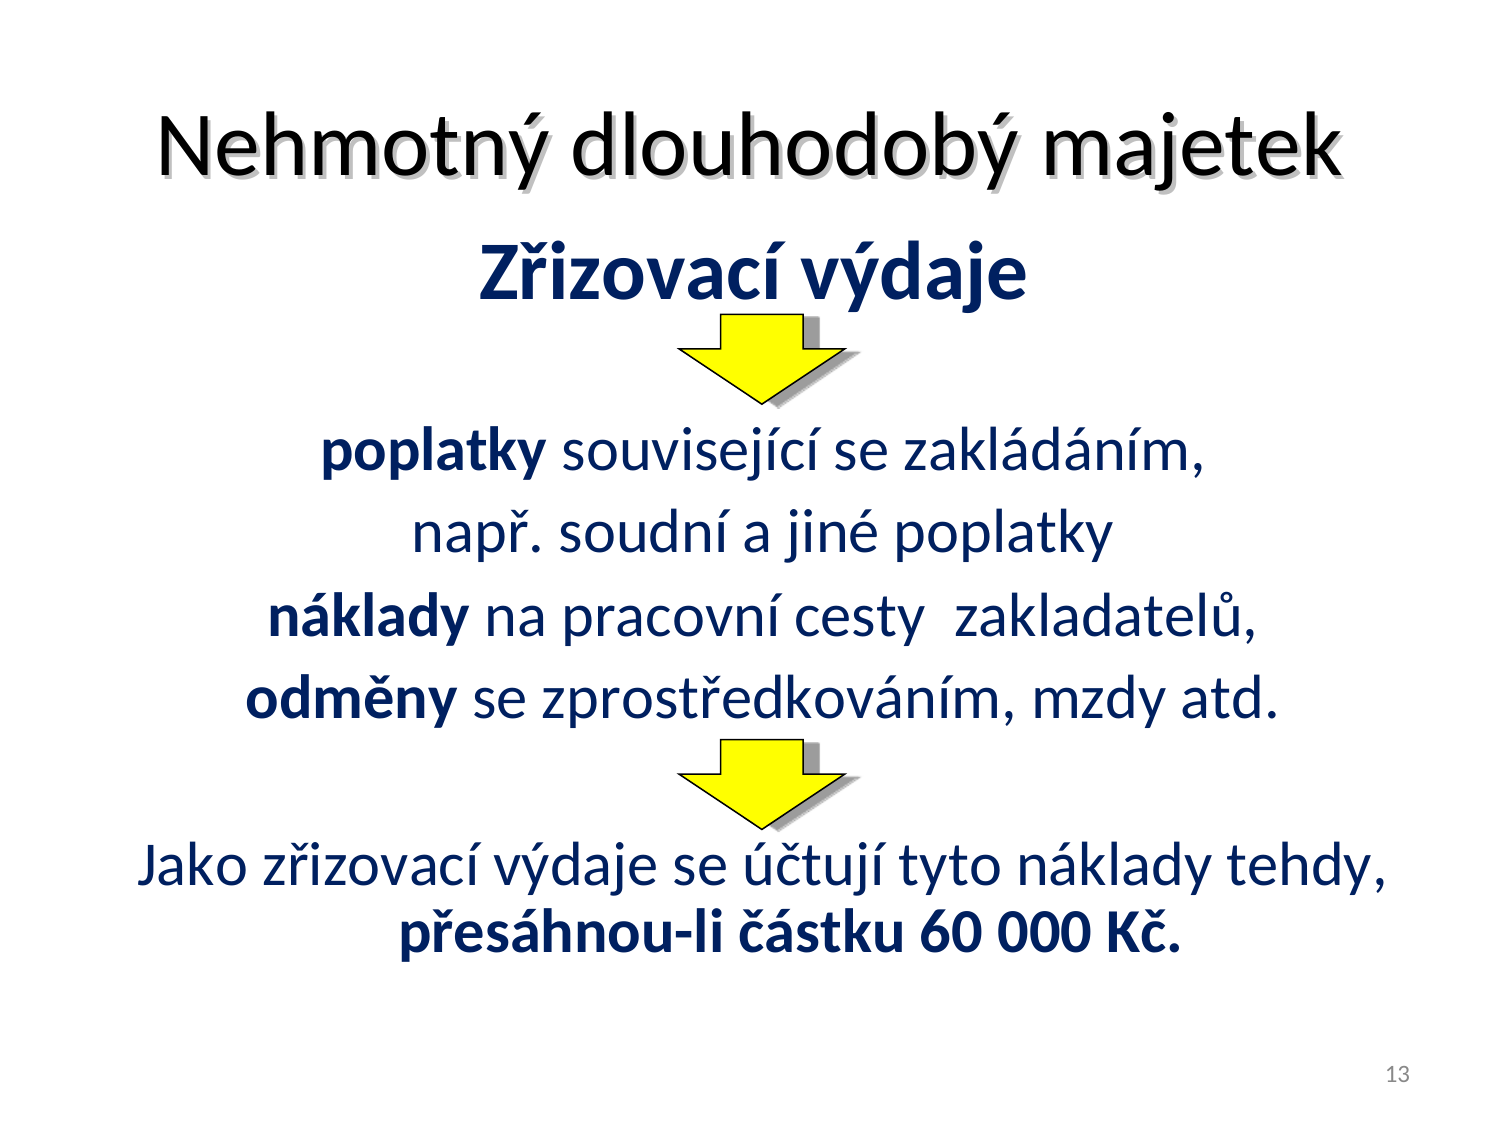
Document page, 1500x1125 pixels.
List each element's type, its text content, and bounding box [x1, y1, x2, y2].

list Zřizovací výdaje poplatky související se zakládáním, např. soudní a jiné poplatky náklady na pracovní cesty zakladatelů, odměny se zprostředkováním, mzdy atd. Jako zřizovací výdaje se účtují tyto náklady tehdy, přesáhnou-li částku 60 000 Kč. [88, 219, 1439, 1005]
text_box <číslo> [1074, 1042, 1426, 1103]
text_box [679, 739, 845, 830]
text_box [679, 314, 845, 405]
title Nehmotný dlouhodobý majetek [75, 45, 1426, 233]
